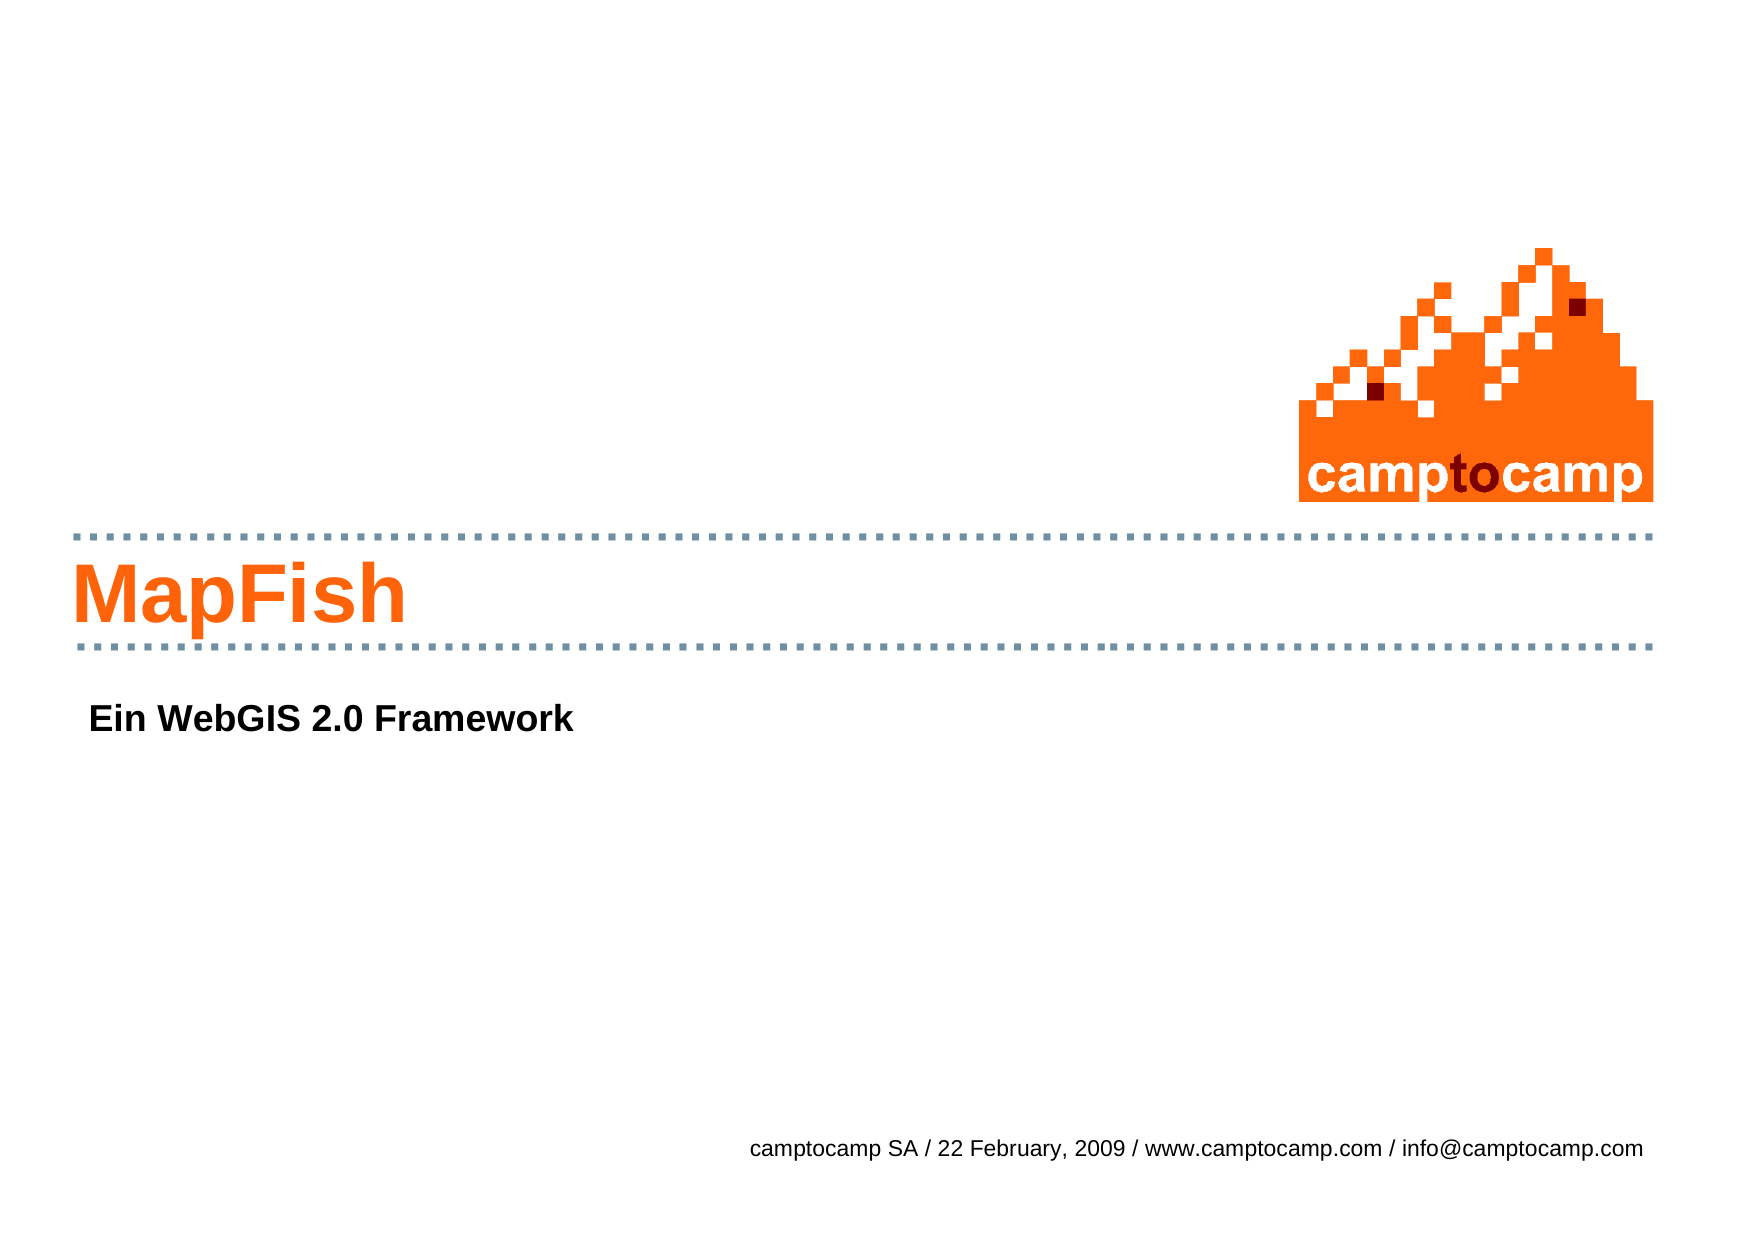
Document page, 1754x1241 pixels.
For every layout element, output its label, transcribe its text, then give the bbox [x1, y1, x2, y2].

text_box Ein WebGIS 2.0 Framework [88, 696, 1562, 741]
title MapFish [71, 546, 1630, 640]
picture [1299, 248, 1654, 502]
